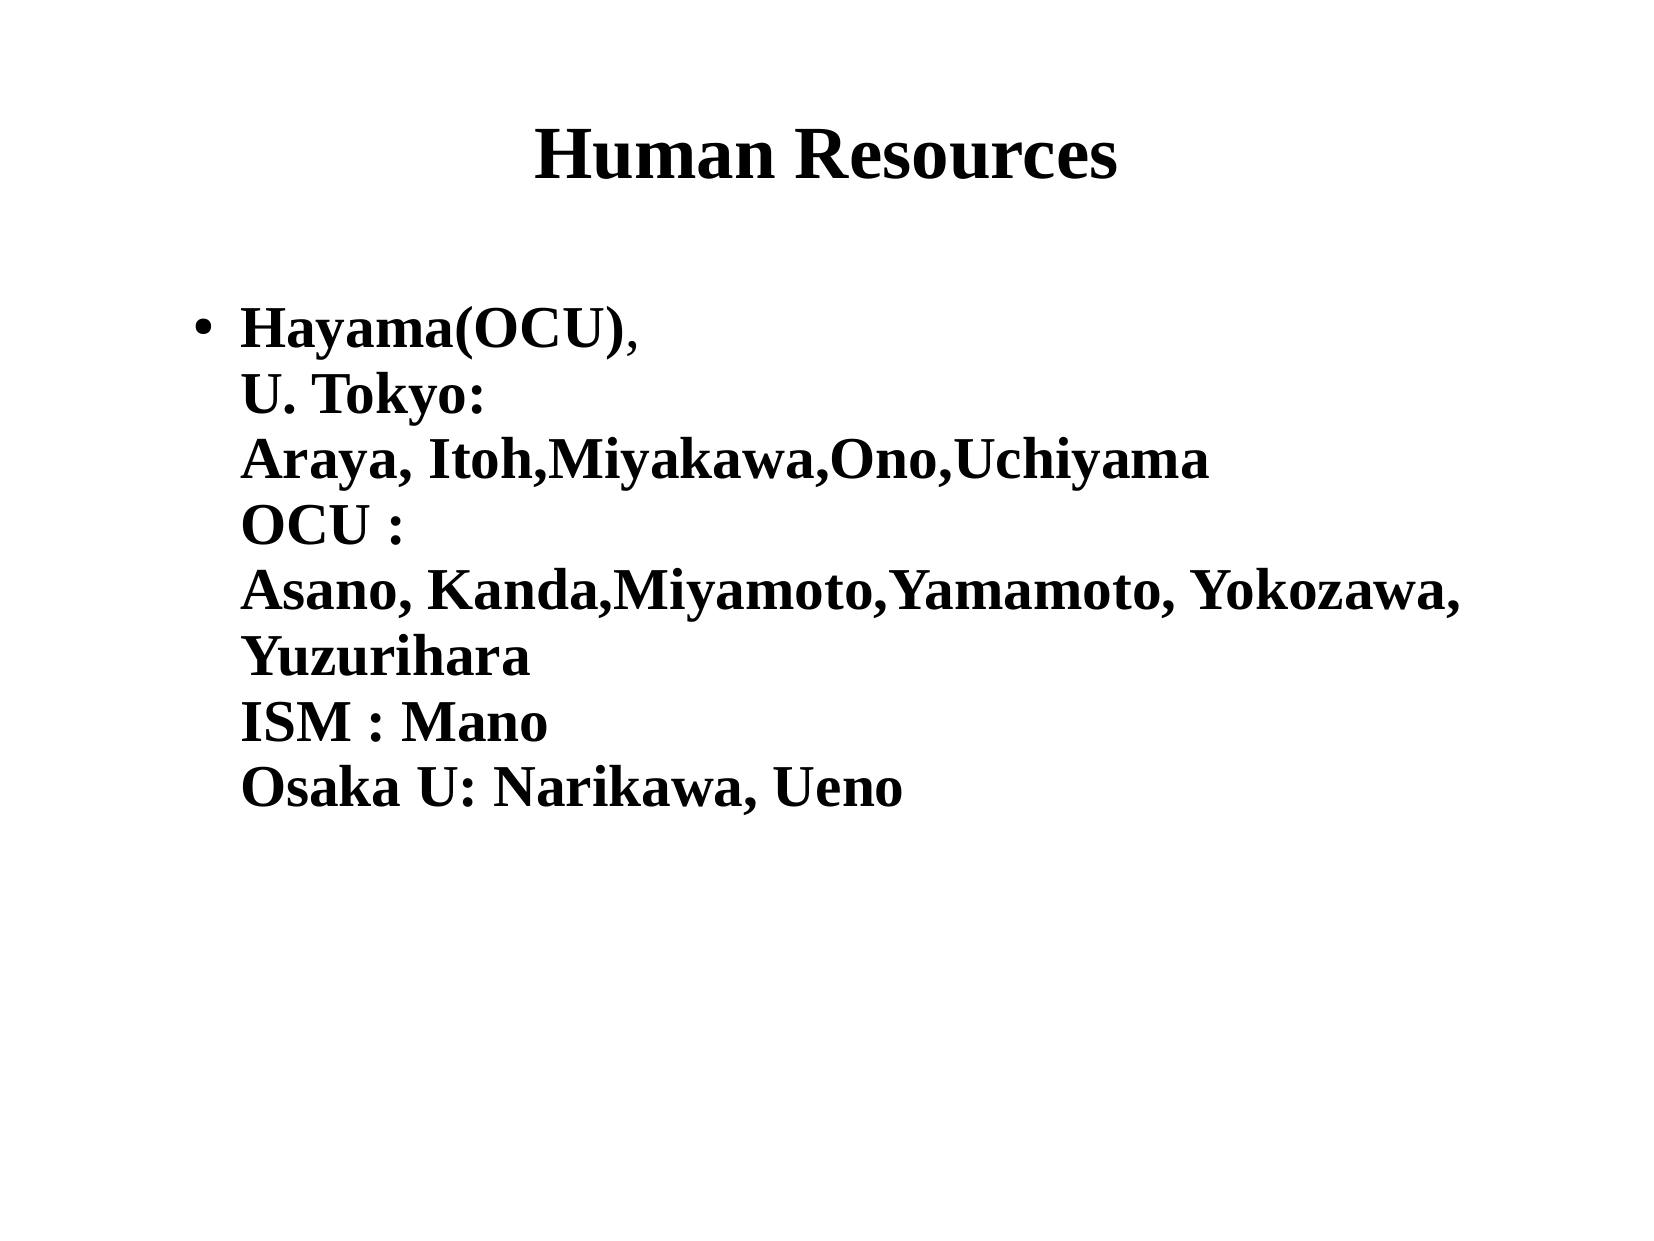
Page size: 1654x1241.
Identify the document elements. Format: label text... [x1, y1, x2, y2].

title Human Resources [82, 49, 1571, 257]
list Hayama(OCU), U. Tokyo: Araya, Itoh,Miyakawa,Ono,Uchiyama OCU : Asano, Kanda,Miyamoto,Yamamoto, Yokozawa, Yuzurihara ISM : Mano Osaka U: Narikawa, Ueno [177, 295, 1583, 827]
